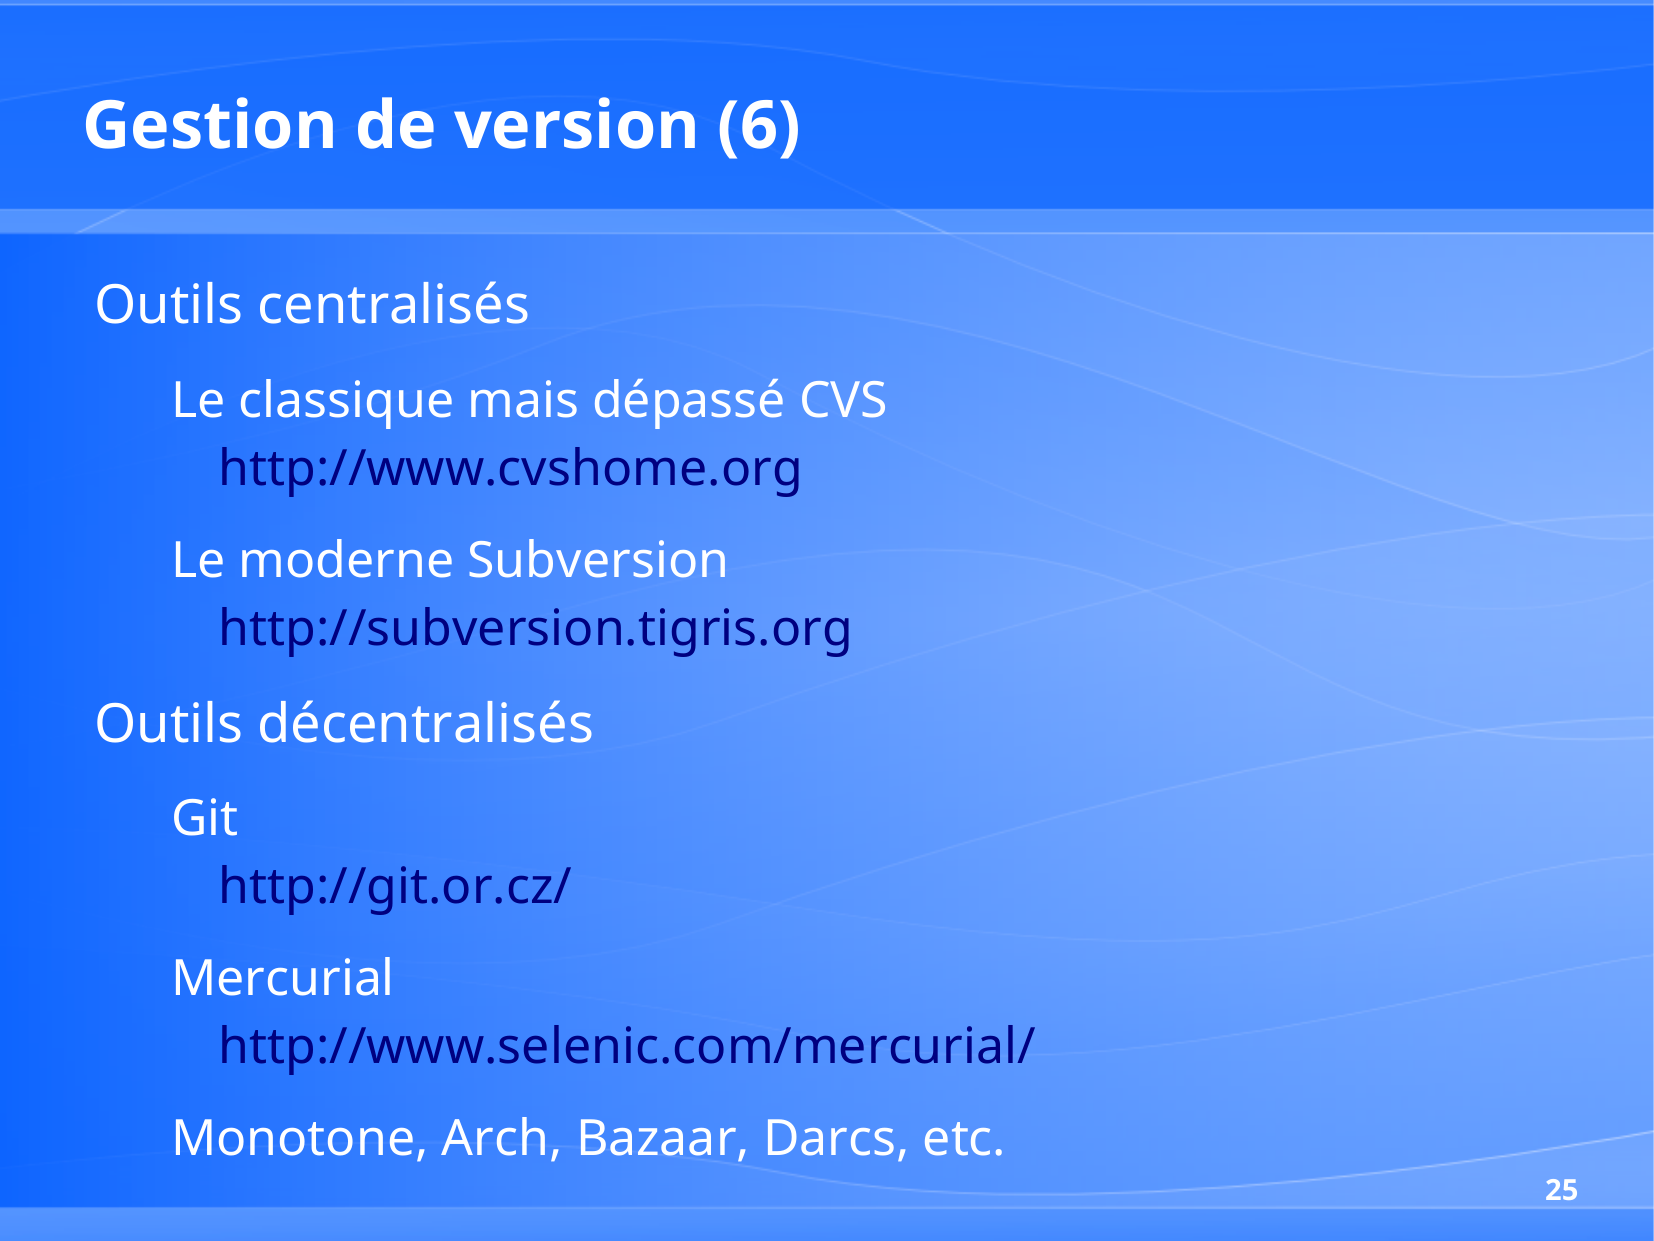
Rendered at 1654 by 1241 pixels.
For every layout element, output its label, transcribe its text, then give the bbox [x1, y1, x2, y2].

title Gestion de version (6) [23, 15, 1625, 229]
list Outils centralisés Le classique mais dépassé CVS http://www.cvshome.org Le moderne Subversion http://subversion.tigris.org Outils décentralisés Git http://git.or.cz/ Mercurial http://www.selenic.com/mercurial/ Monotone, Arch, Bazaar, Darcs, etc. [76, 265, 1565, 1083]
picture [0, 0, 1654, 1241]
